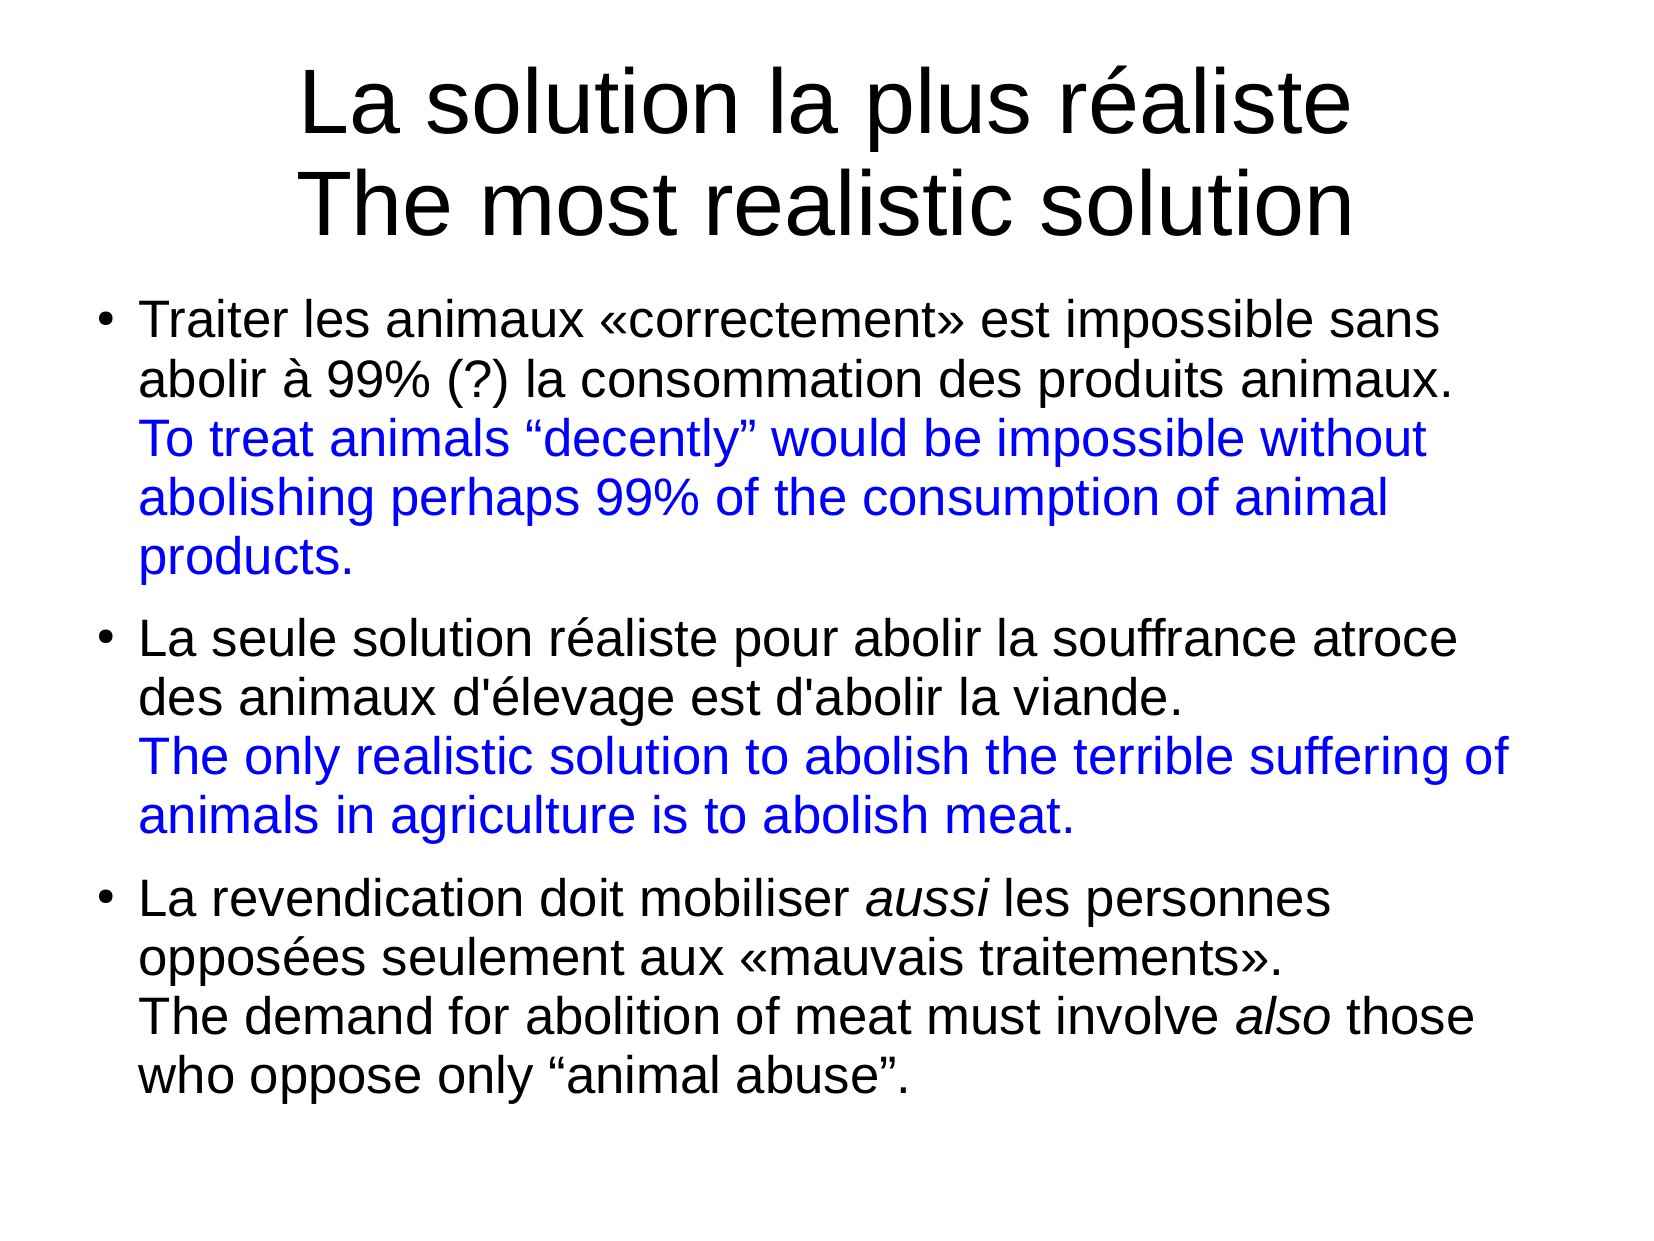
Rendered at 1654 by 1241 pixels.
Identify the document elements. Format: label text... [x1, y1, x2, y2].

title La solution la plus réaliste The most realistic solution [82, 49, 1571, 257]
list Traiter les animaux «correctement» est impossible sans abolir à 99% (?) la consommation des produits animaux. To treat animals “decently” would be impossible without abolishing perhaps 99% of the consumption of animal products. La seule solution réaliste pour abolir la souffrance atroce des animaux d'élevage est d'abolir la viande. The only realistic solution to abolish the terrible suffering of animals in agriculture is to abolish meat. La revendication doit mobiliser aussi les personnes opposées seulement aux «mauvais traitements». The demand for abolition of meat must involve also those who oppose only “animal abuse”. [82, 290, 1538, 1126]
